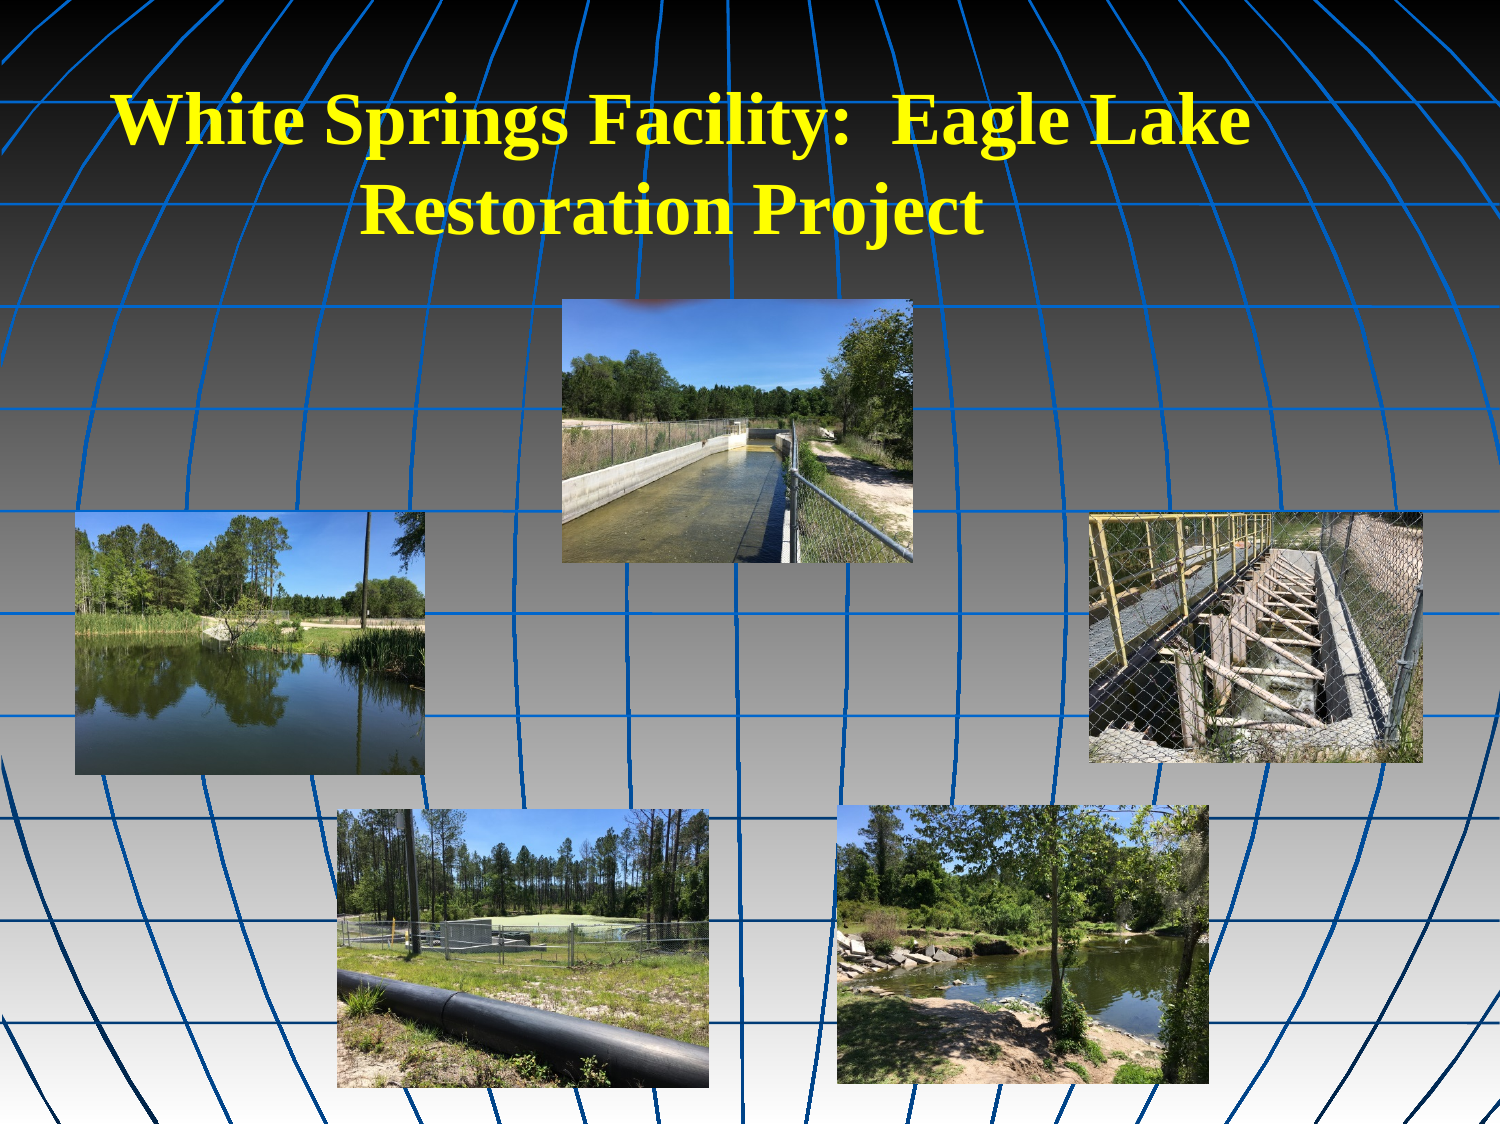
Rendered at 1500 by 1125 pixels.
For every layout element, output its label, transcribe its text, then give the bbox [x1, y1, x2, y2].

picture [1089, 512, 1423, 763]
picture [75, 512, 425, 775]
picture [837, 805, 1209, 1084]
picture [562, 299, 913, 563]
title White Springs Facility: Eagle Lake Restoration Project [75, 62, 1288, 225]
picture [337, 809, 709, 1088]
